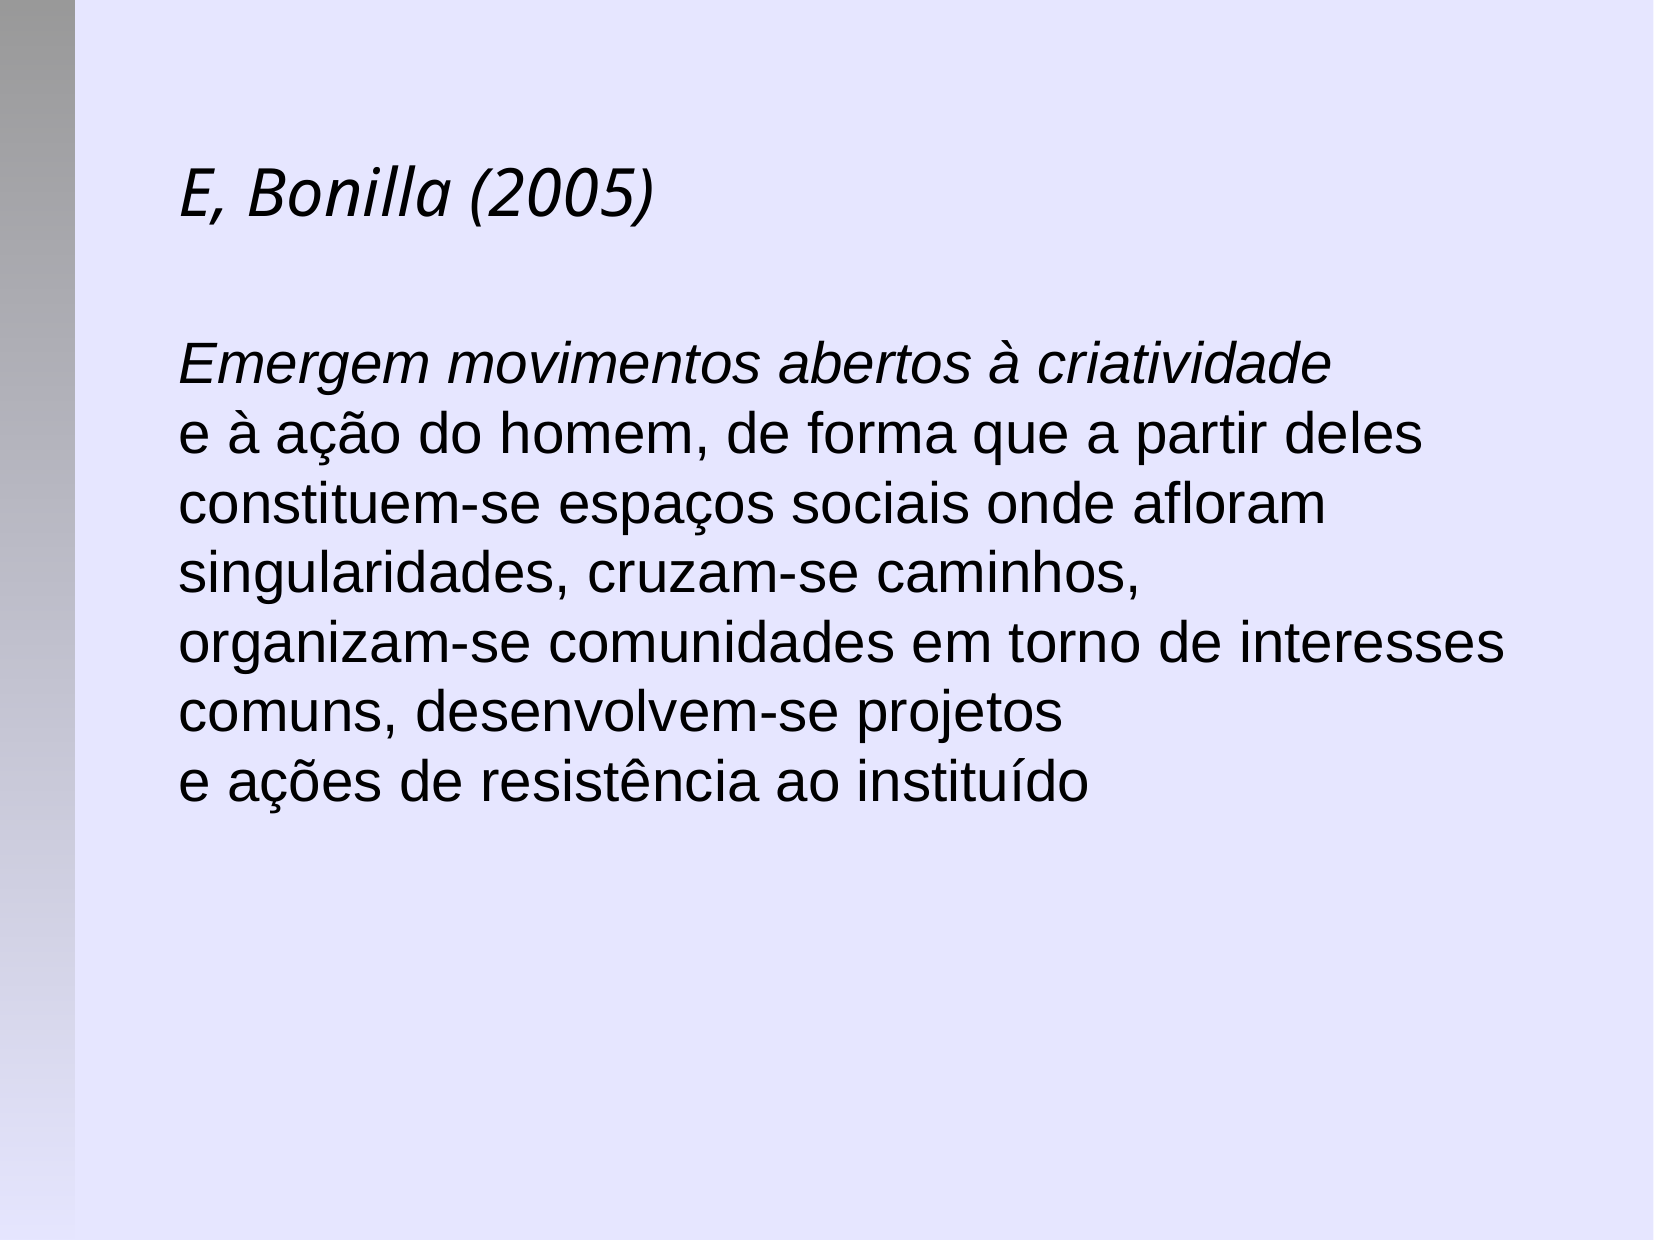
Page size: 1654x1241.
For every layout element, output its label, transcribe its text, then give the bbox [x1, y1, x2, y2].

text_box E, Bonilla (2005) Emergem movimentos abertos à criatividade e à ação do homem, de forma que a partir deles constituem-se espaços sociais onde afloram singularidades, cruzam-se caminhos, organizam-se comunidades em torno de interesses comuns, desenvolvem-se projetos e ações de resistência ao instituído [163, 47, 1529, 958]
